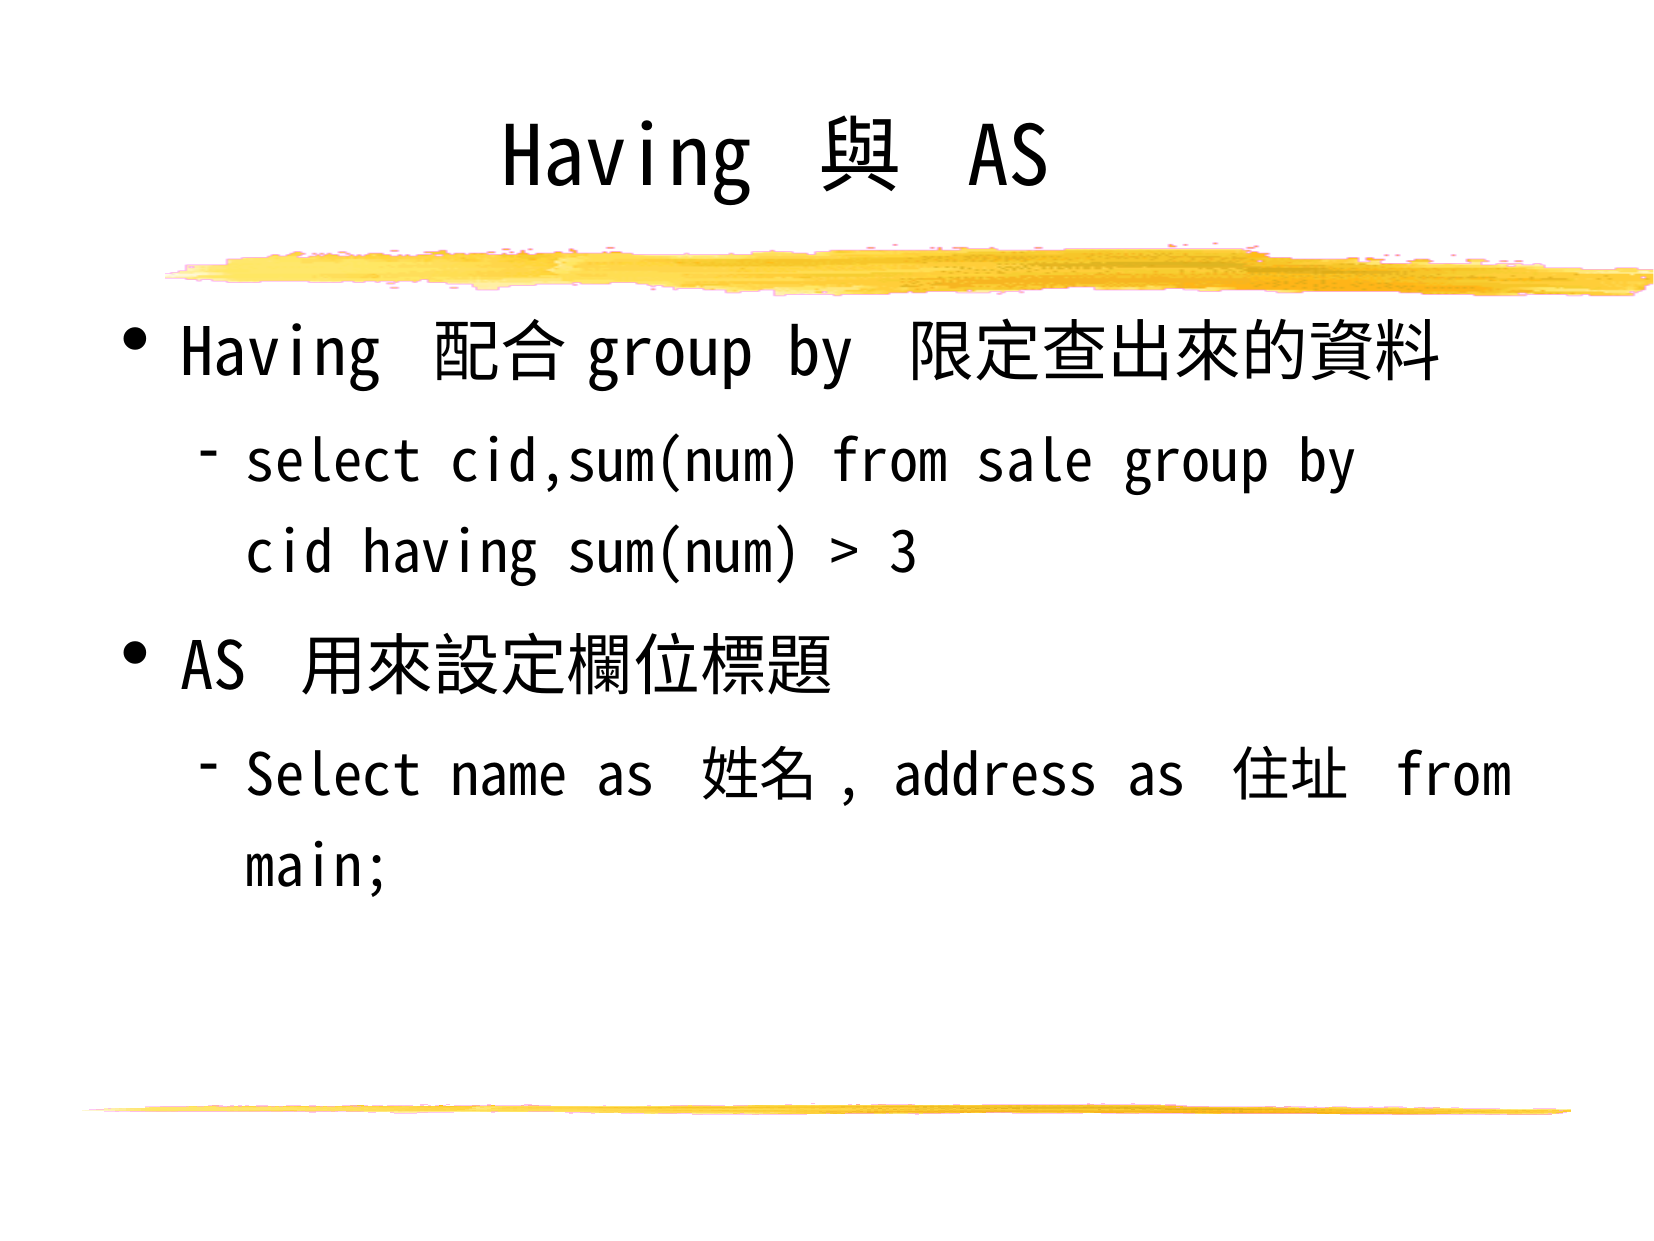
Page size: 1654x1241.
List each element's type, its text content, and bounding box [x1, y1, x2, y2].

picture [165, 237, 1654, 308]
picture [82, 1102, 1571, 1117]
list Having 配合group by 限定查出來的資料 select cid,sum(num) from sale group by cid having sum(num) > 3 AS 用來設定欄位標題 Select name as 姓名, address as 住址 from main; [124, 290, 1583, 1062]
title Having 與 AS [73, 39, 1479, 249]
